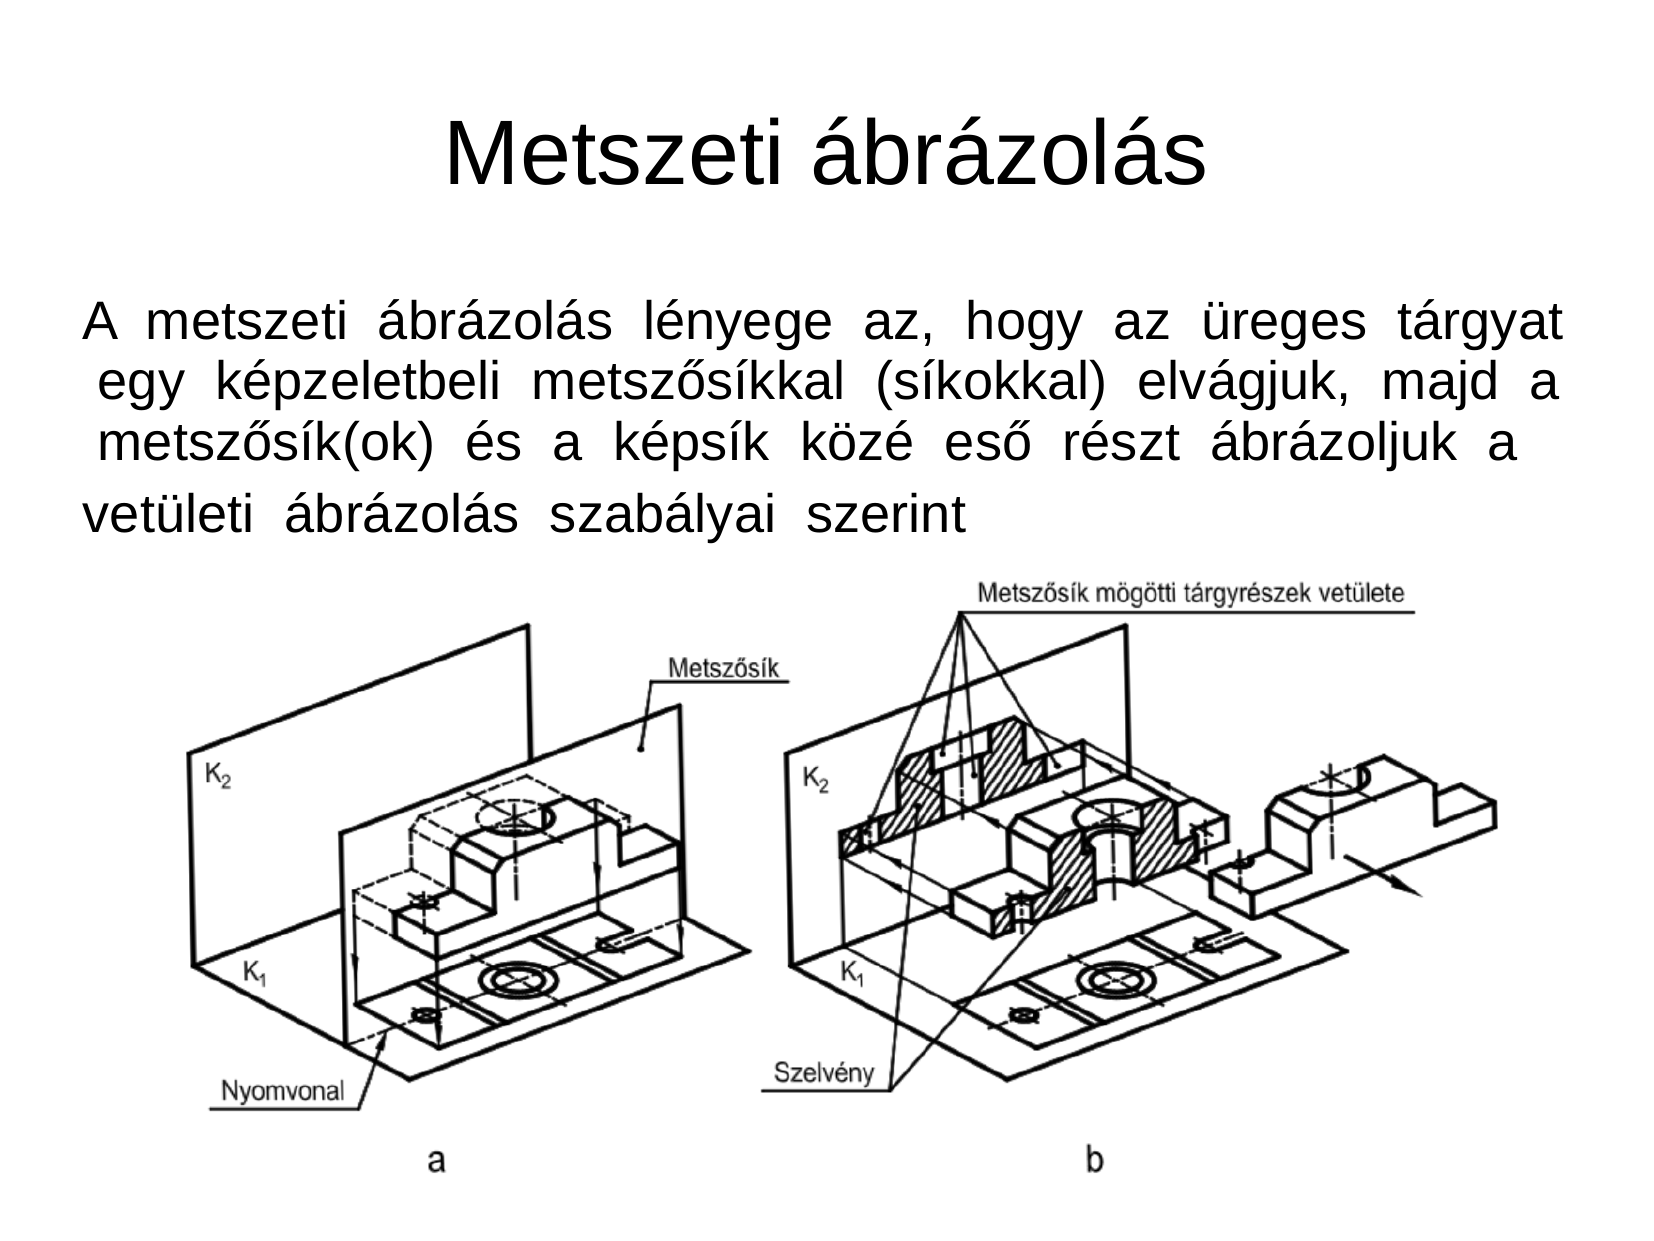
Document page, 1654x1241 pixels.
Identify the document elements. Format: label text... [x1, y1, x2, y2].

list A metszeti ábrázolás lényege az, hogy az üreges tárgyat egy képzeletbeli metszősíkkal (síkokkal) elvágjuk, majd a metszősík(ok) és a képsík közé eső részt ábrázoljuk a vetületi ábrázolás szabályai szerint [82, 290, 1571, 1010]
picture [143, 555, 1524, 1193]
title Metszeti ábrázolás [82, 49, 1571, 257]
